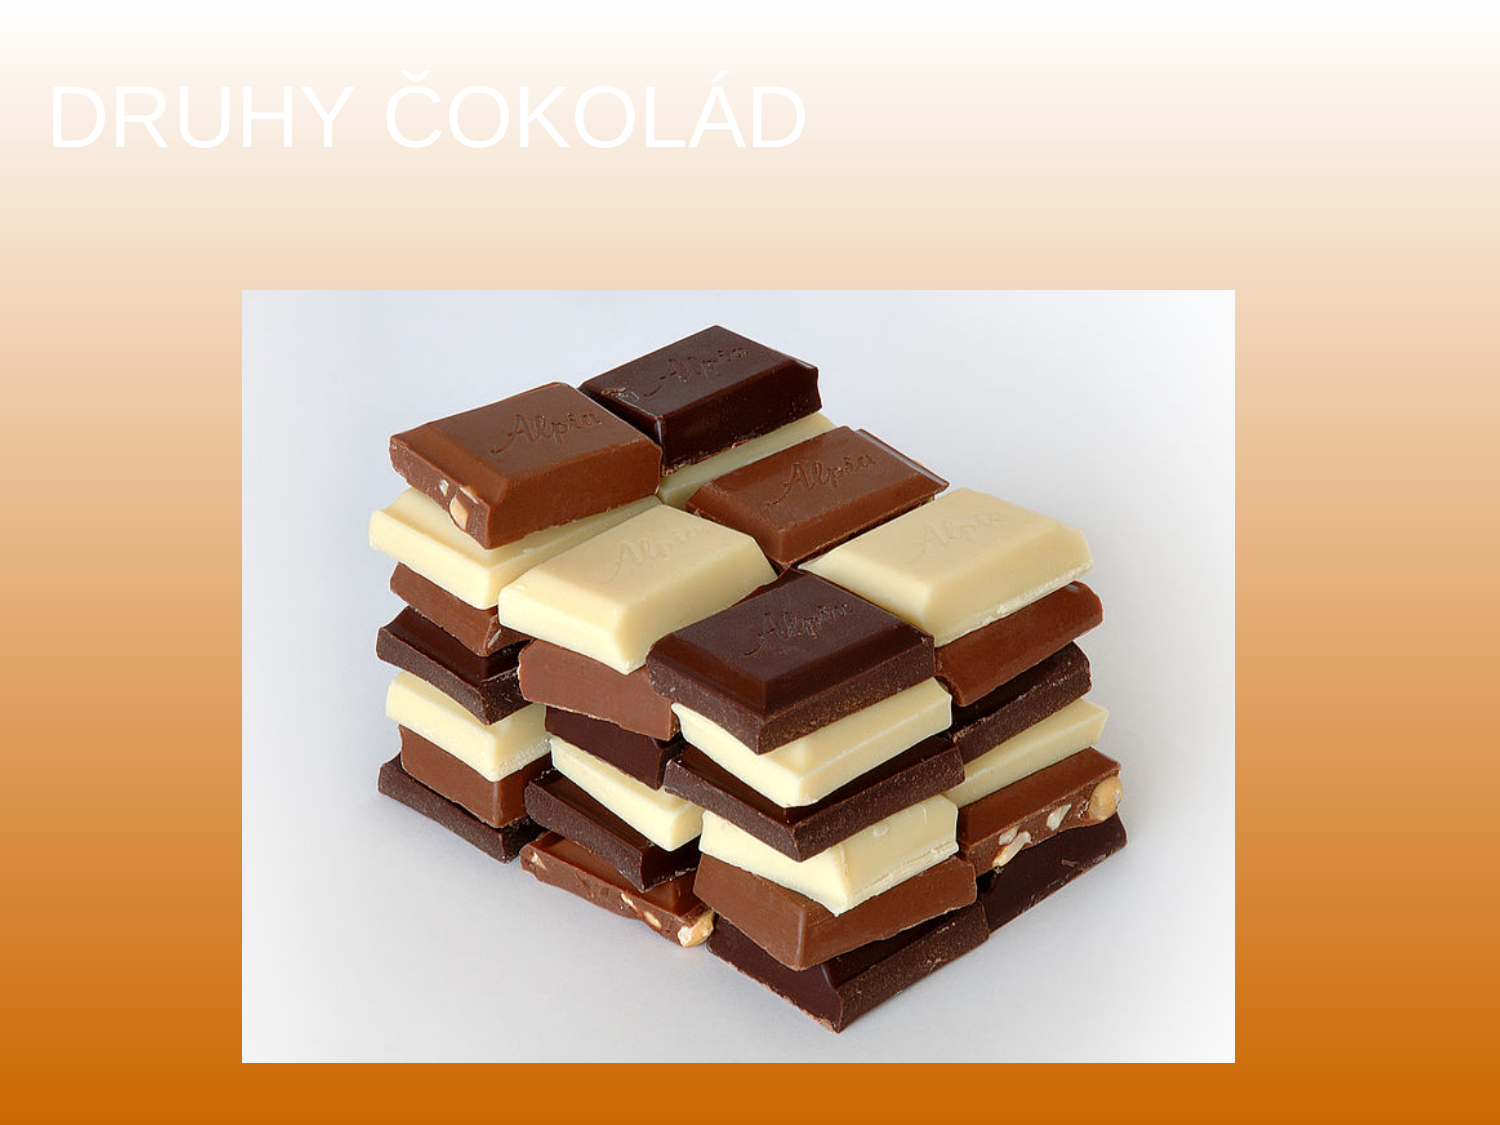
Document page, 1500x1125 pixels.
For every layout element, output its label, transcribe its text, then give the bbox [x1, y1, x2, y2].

title DRUHY ČOKOLÁD [31, 37, 1347, 188]
picture [242, 290, 1235, 1063]
